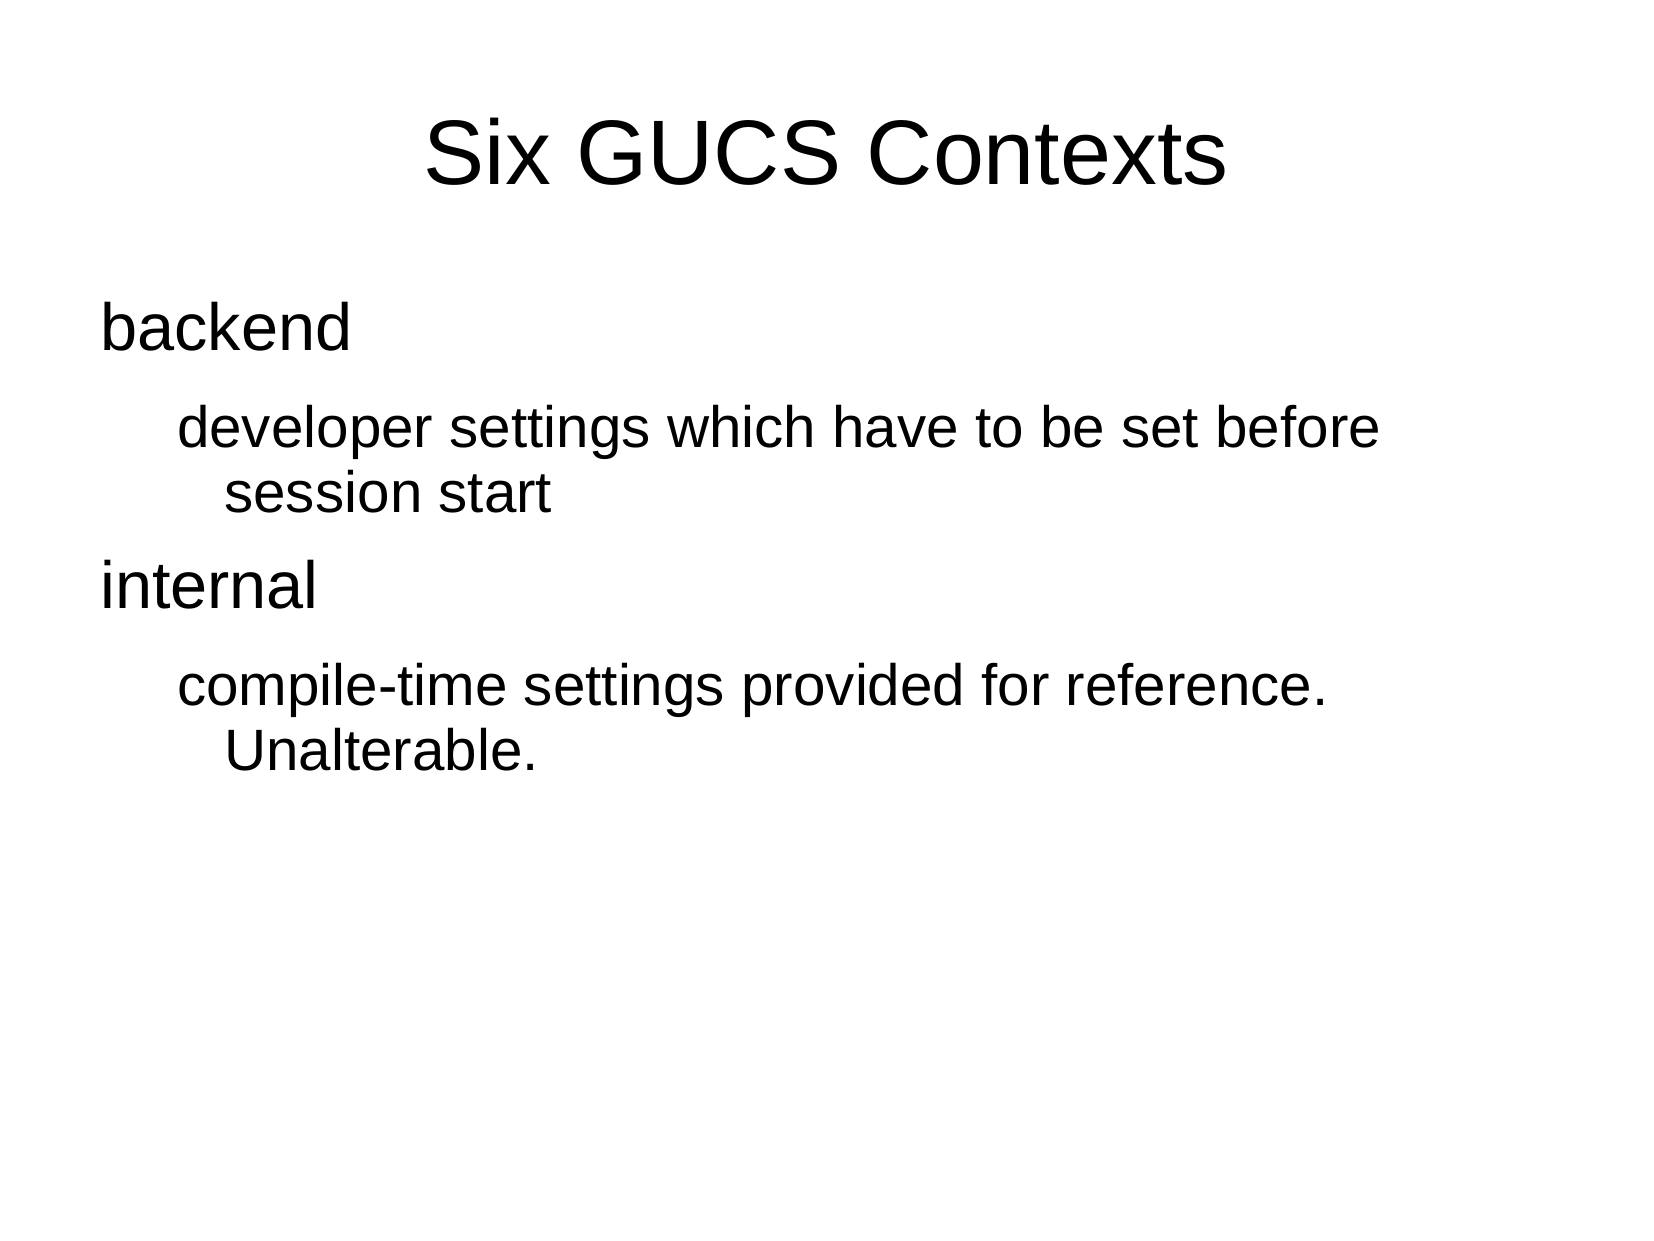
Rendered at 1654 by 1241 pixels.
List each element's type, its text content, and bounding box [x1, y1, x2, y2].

title Six GUCS Contexts [82, 49, 1571, 257]
list backend developer settings which have to be set before session start internal compile-time settings provided for reference. Unalterable. [82, 290, 1571, 1094]
